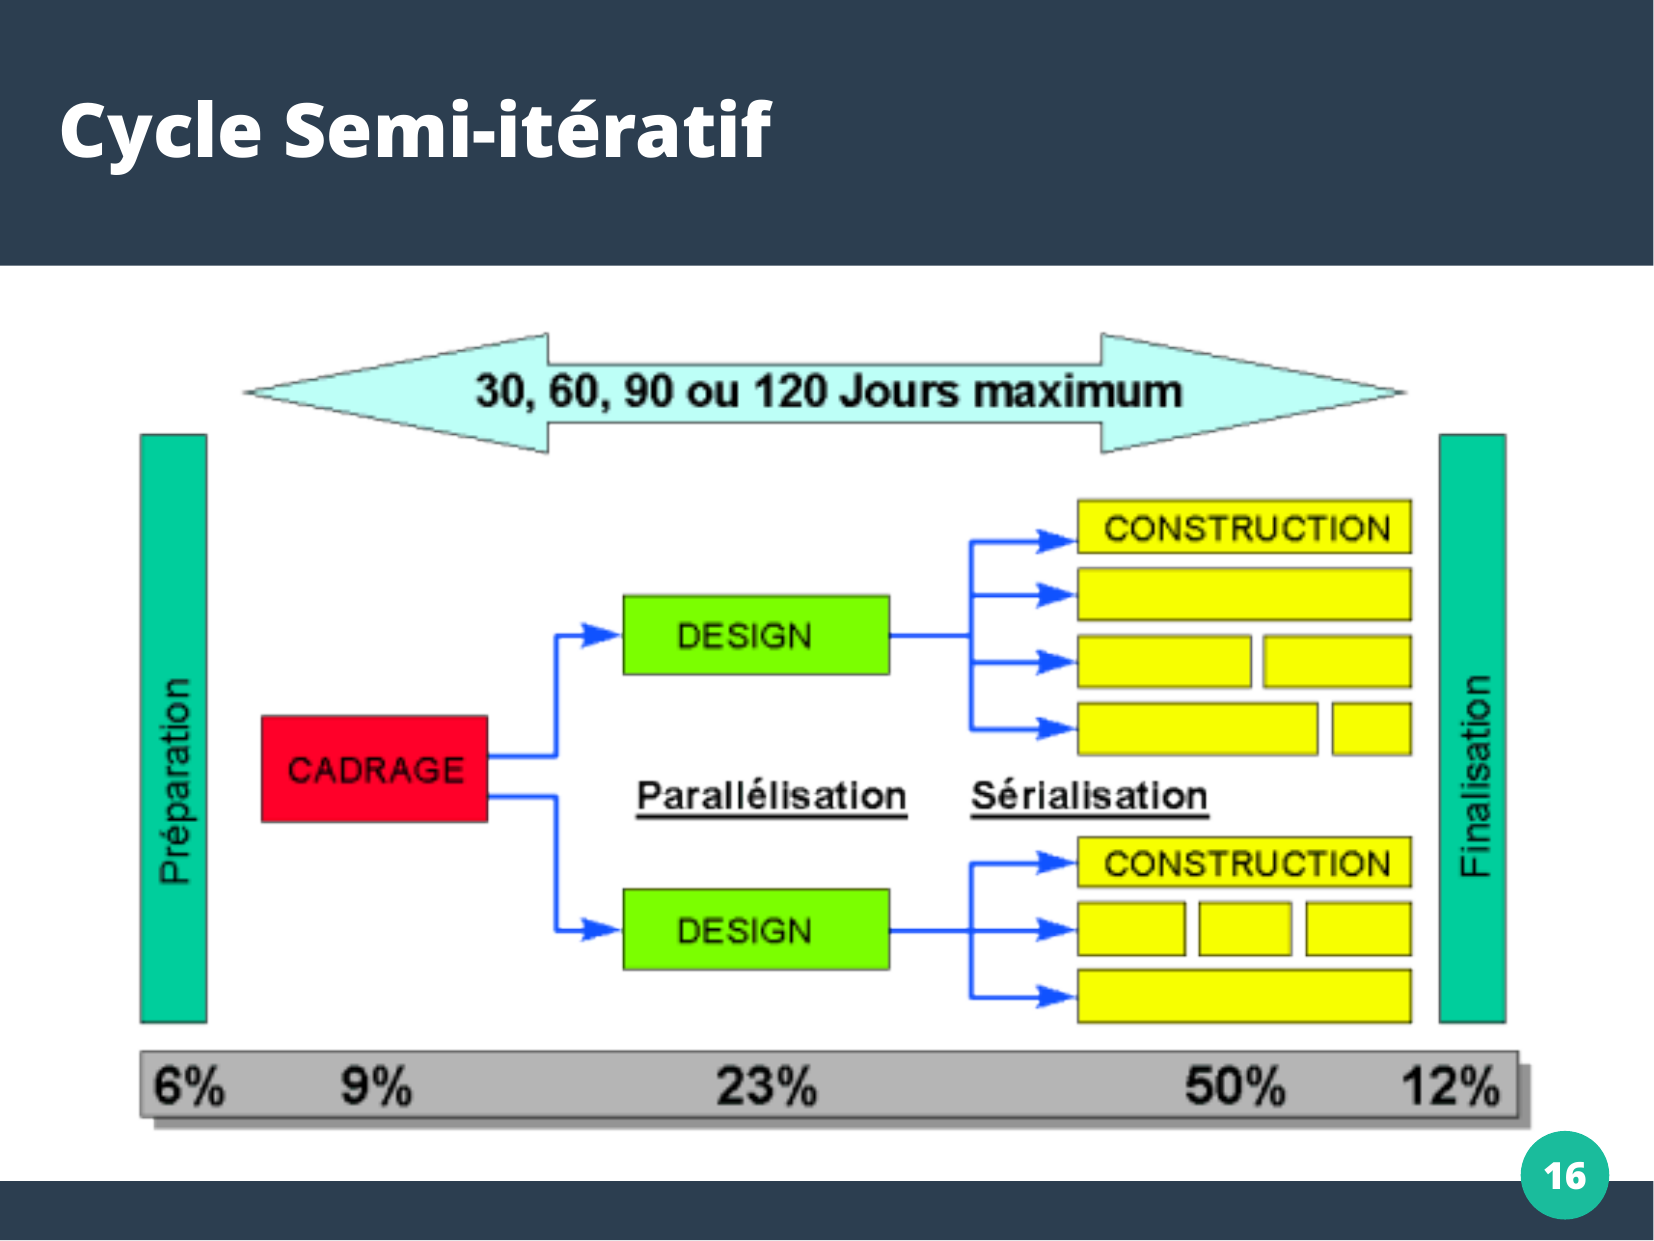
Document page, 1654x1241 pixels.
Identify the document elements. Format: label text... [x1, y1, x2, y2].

picture [105, 324, 1549, 1152]
title Cycle Semi-itératif [59, 49, 1595, 207]
